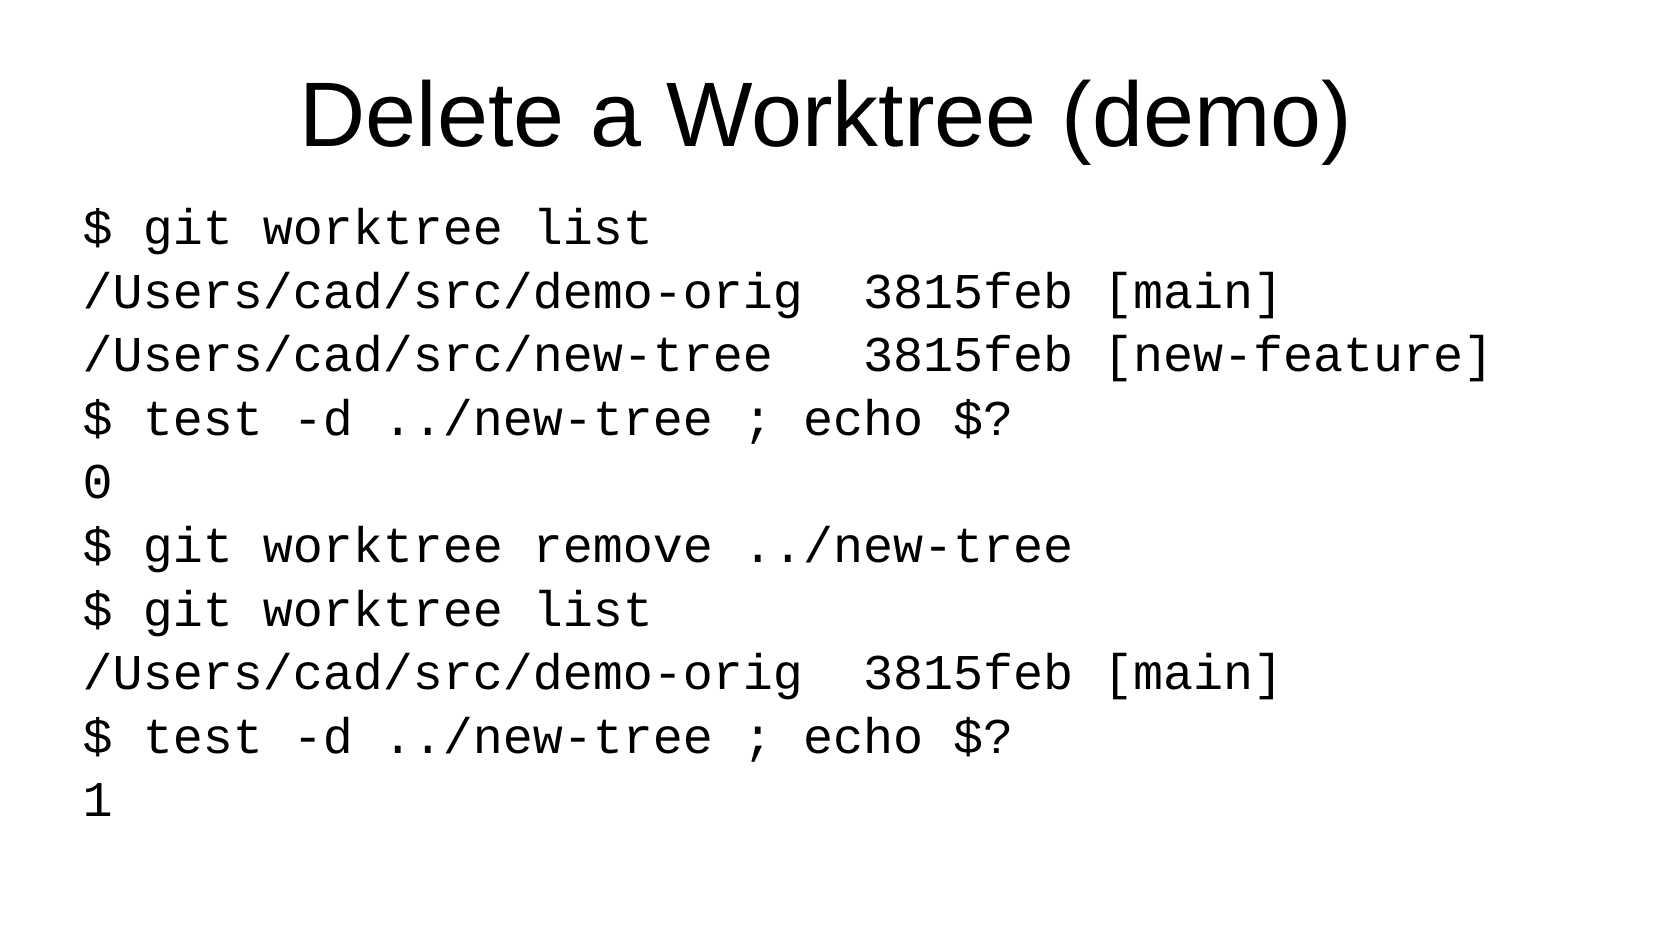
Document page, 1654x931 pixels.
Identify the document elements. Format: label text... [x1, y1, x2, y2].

title Delete a Worktree (demo) [82, 37, 1571, 193]
list $ git worktree list /Users/cad/src/demo-orig 3815feb [main] /Users/cad/src/new-tree 3815feb [new-feature] $ test -d ../new-tree ; echo $? 0 $ git worktree remove ../new-tree $ git worktree list /Users/cad/src/demo-orig 3815feb [main] $ test -d ../new-tree ; echo $? 1 [82, 217, 1613, 863]
